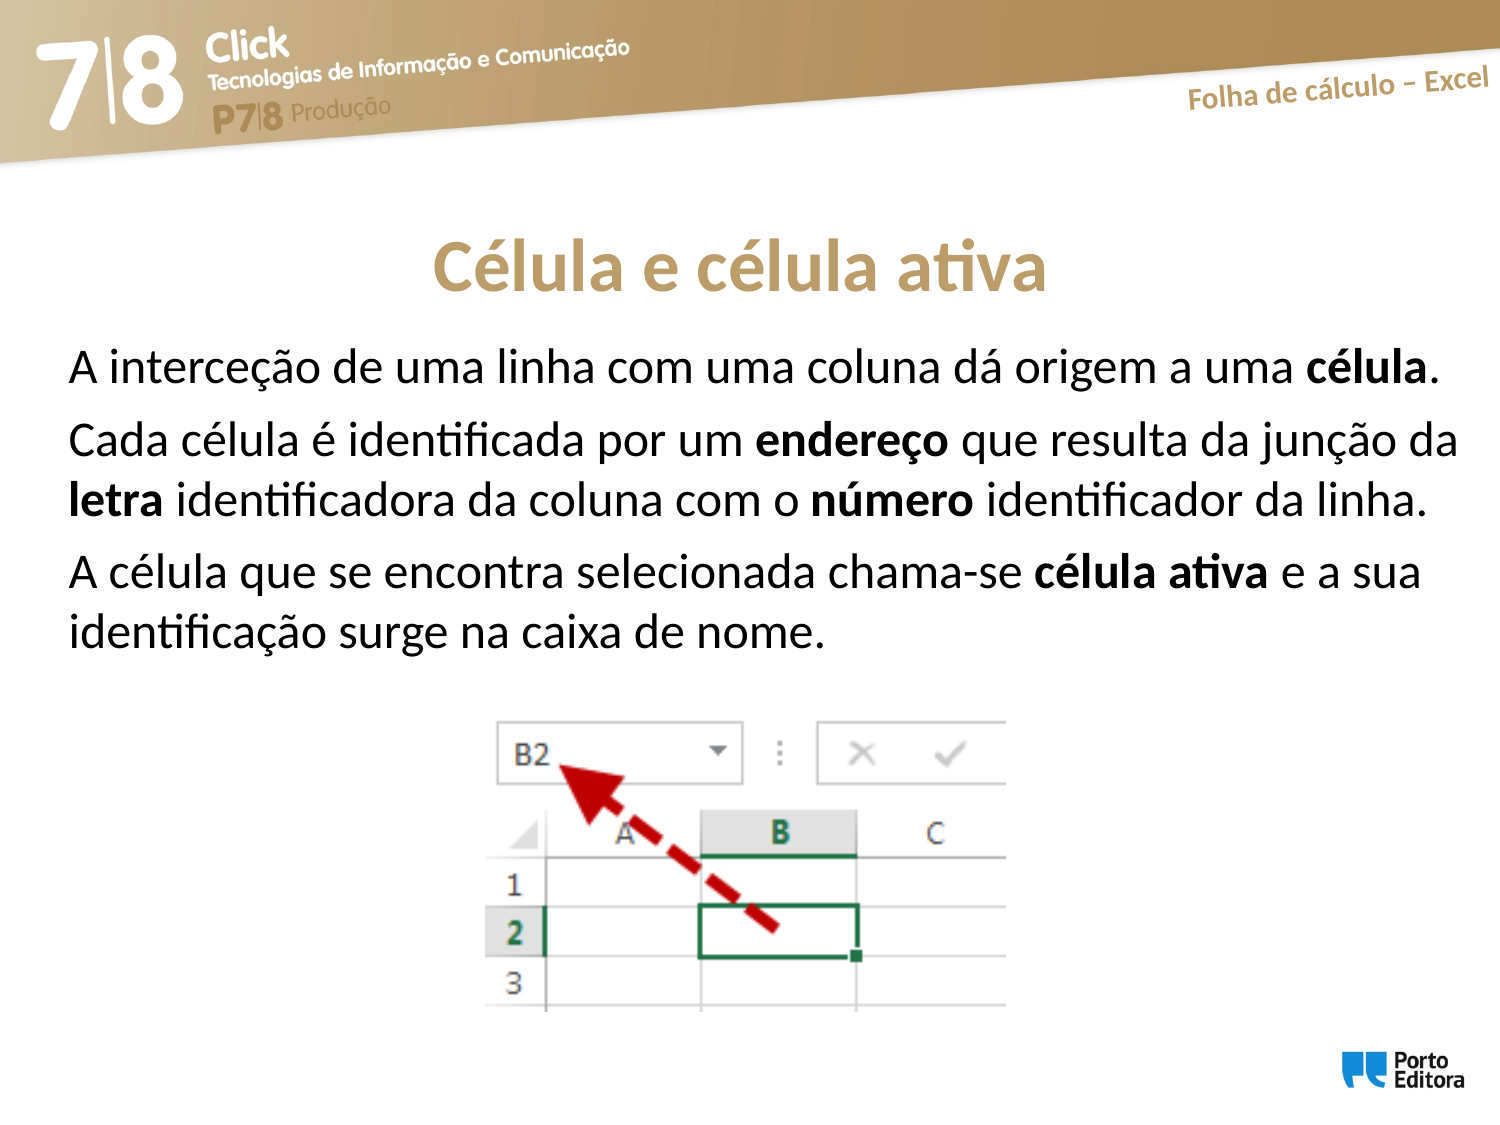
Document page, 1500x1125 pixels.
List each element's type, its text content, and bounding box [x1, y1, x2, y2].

text_box A interceção de uma linha com uma coluna dá origem a uma célula. Cada célula é identificada por um endereço que resulta da junção da letra identificadora da coluna com o número identificador da linha. A célula que se encontra selecionada chama-se célula ativa e a sua identificação surge na caixa de nome. [53, 326, 1479, 756]
text_box Célula e célula ativa [23, 218, 1477, 316]
text_box Folha de cálculo – Excel [1171, 51, 1500, 177]
picture [0, 0, 1500, 1125]
